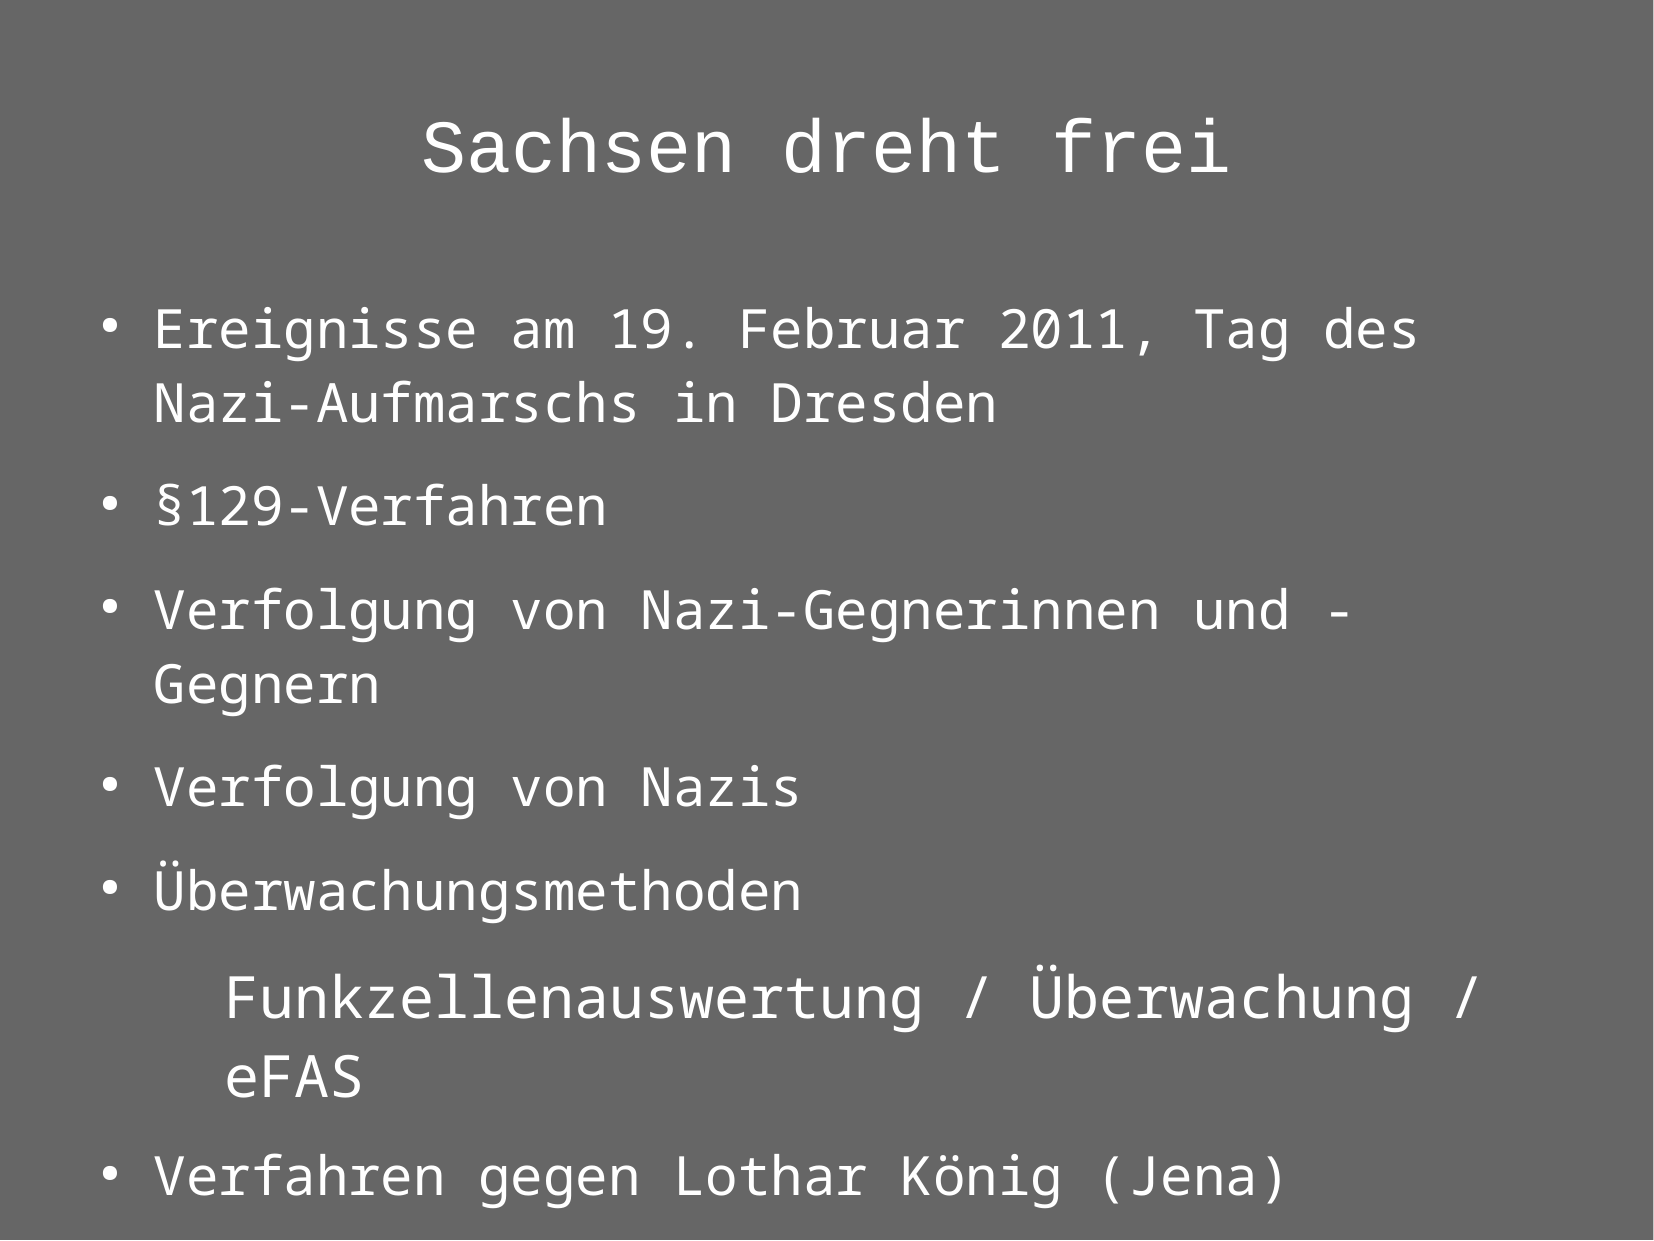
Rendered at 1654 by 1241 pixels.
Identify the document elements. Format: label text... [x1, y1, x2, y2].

list Ereignisse am 19. Februar 2011, Tag des Nazi-Aufmarschs in Dresden §129-Verfahren Verfolgung von Nazi-Gegnerinnen und -Gegnern Verfolgung von Nazis Überwachungsmethoden Funkzellenauswertung / Überwachung / eFAS Verfahren gegen Lothar König (Jena) [82, 290, 1571, 1109]
title Sachsen dreht frei [82, 56, 1571, 250]
